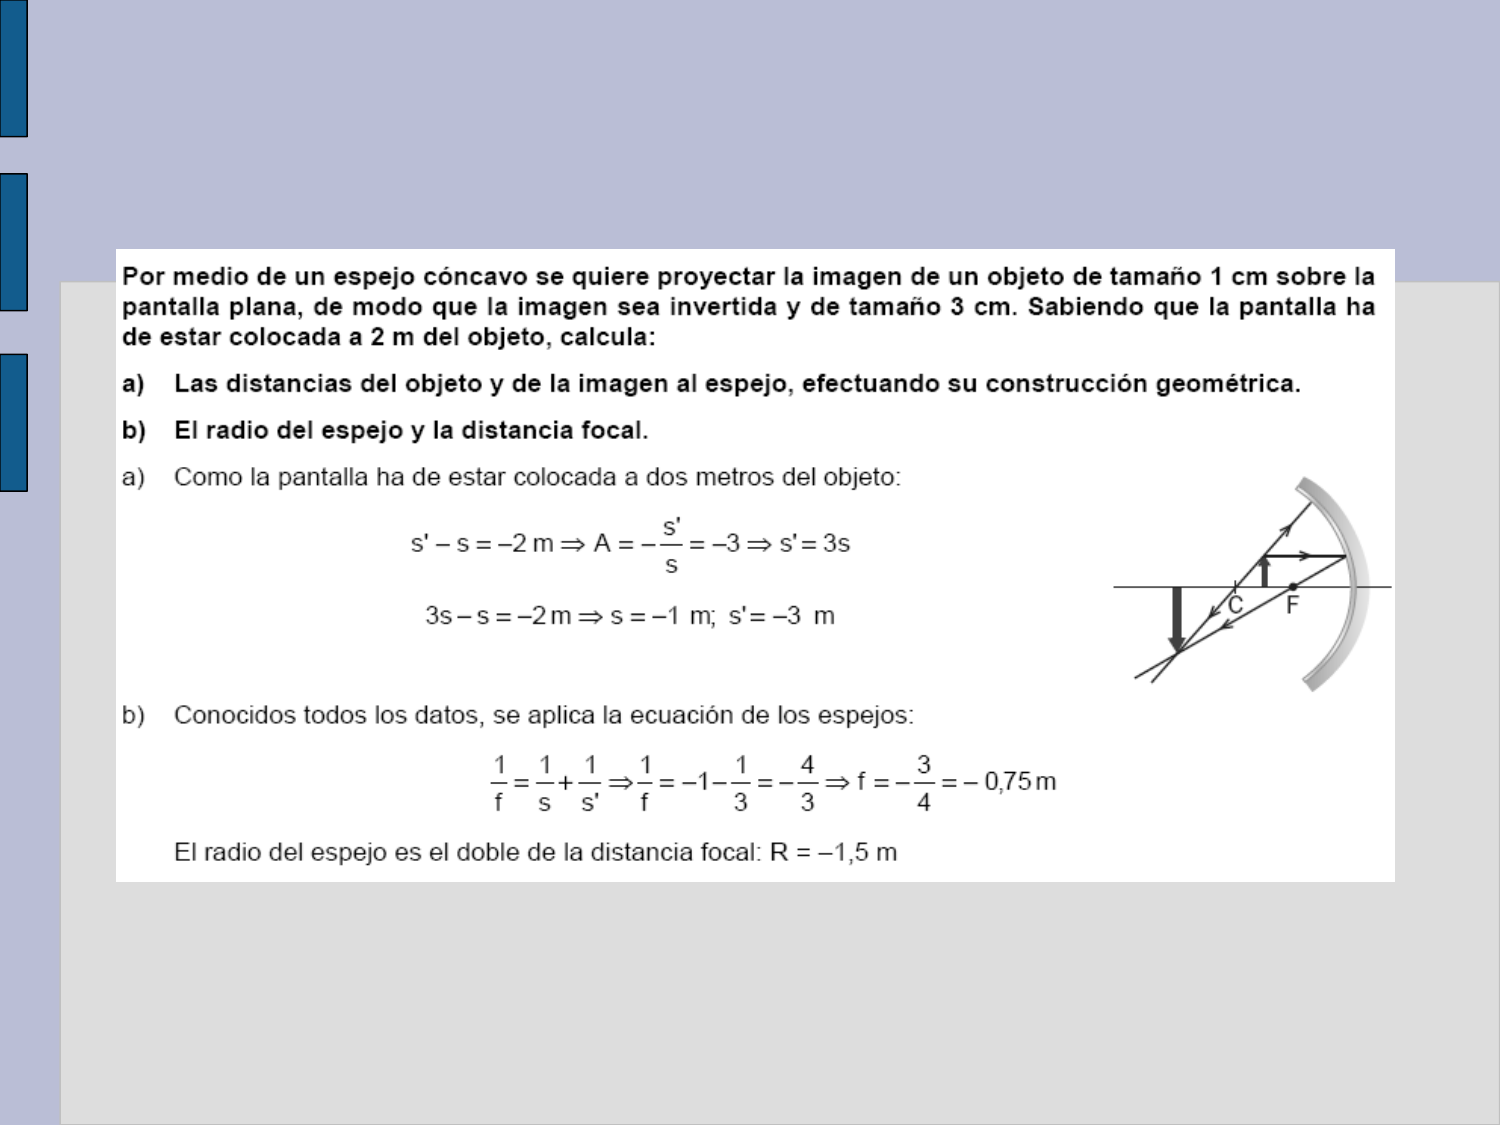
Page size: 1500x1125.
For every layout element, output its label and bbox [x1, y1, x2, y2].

picture [116, 249, 1395, 882]
